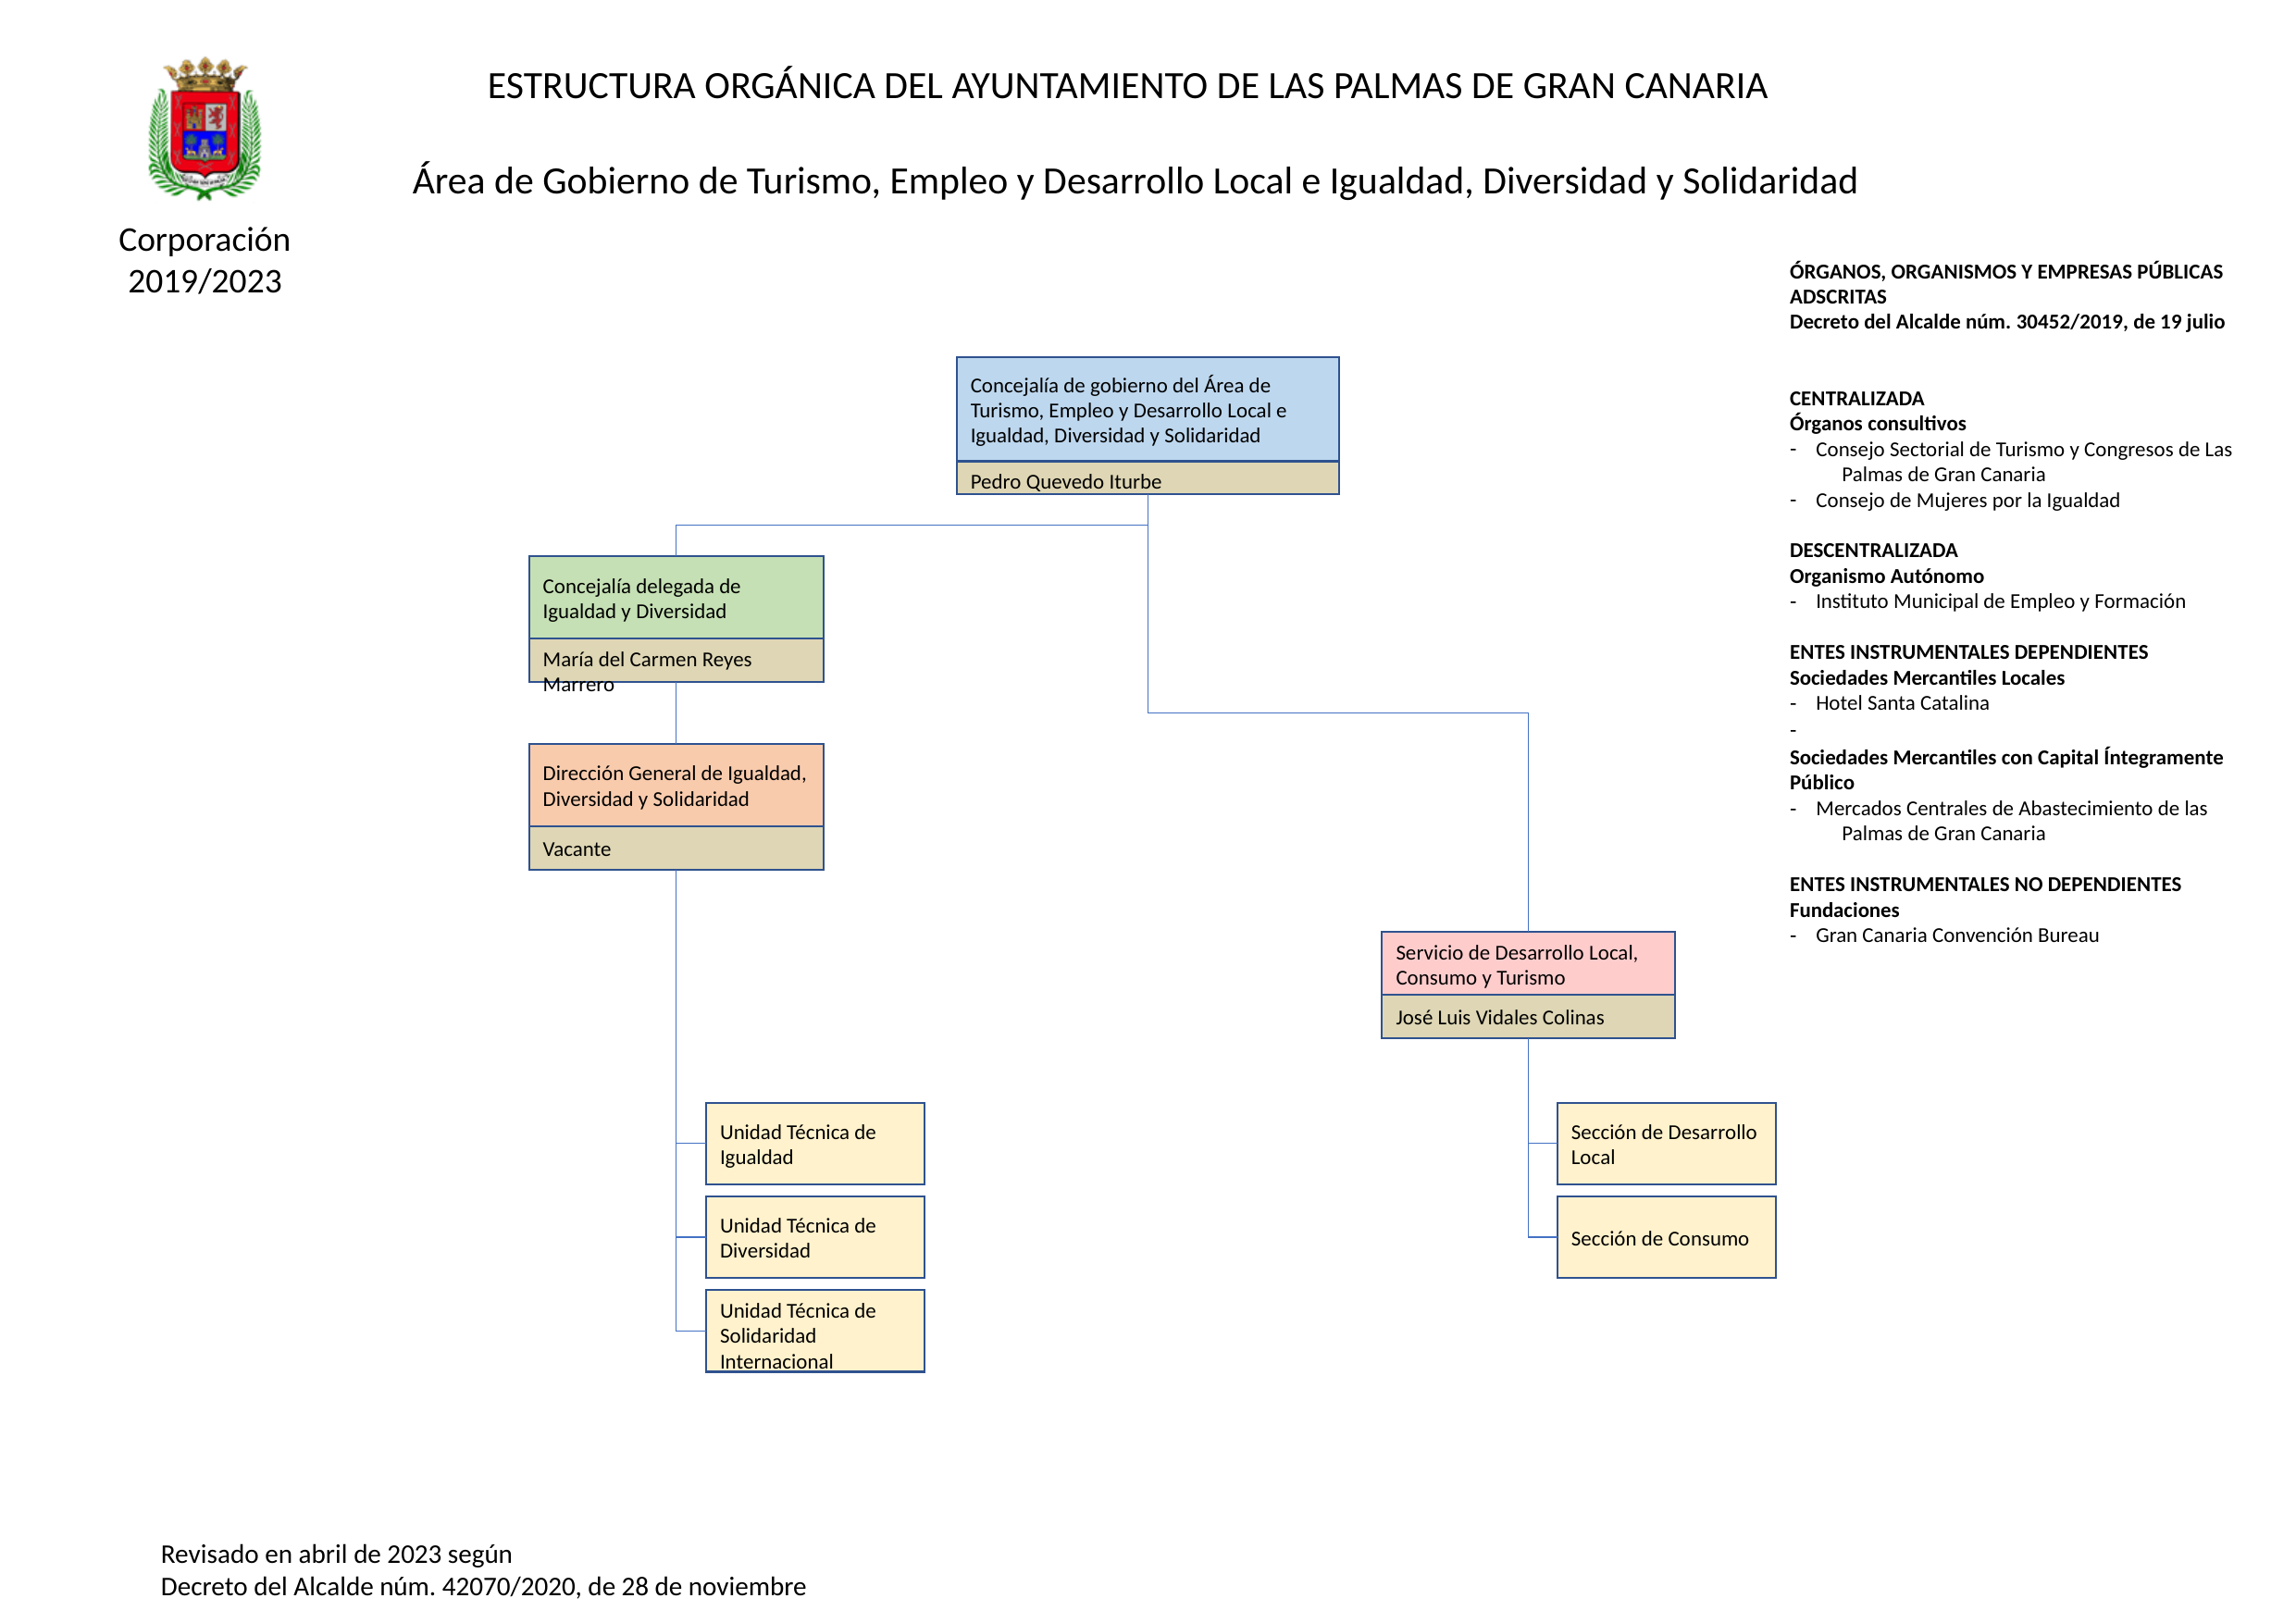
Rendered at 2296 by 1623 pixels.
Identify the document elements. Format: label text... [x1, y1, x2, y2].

text_box Unidad Técnica de Solidaridad Internacional [706, 1290, 925, 1372]
text_box Sección de Desarrollo Local [1558, 1103, 1776, 1184]
text_box Servicio de Desarrollo Local, Consumo y Turismo [1382, 932, 1675, 995]
text_box Dirección General de Igualdad, Diversidad y Solidaridad [529, 744, 824, 826]
text_box Corporación 2019/2023 [82, 209, 328, 308]
text_box María del Carmen Reyes Marrero [529, 638, 824, 682]
text_box Concejalía de gobierno del Área de Turismo, Empleo y Desarrollo Local e Igualdad, Diversidad y Solidaridad [957, 357, 1339, 461]
text_box Sección de Consumo [1558, 1196, 1776, 1278]
text_box Revisado en abril de 2023 según Decreto del Alcalde núm. 42070/2020, de 28 de noviembre [146, 1529, 1339, 1609]
text_box ÓRGANOS, ORGANISMOS Y EMPRESAS PÚBLICAS ADSCRITAS Decreto del Alcalde núm. 30452/2019, de 19 julio CENTRALIZADA Órganos consultivos Consejo Sectorial de Turismo y Congresos de Las Palmas de Gran Canaria Consejo de Mujeres por la Igualdad DESCENTRALIZADA Organismo Autónomo Instituto Municipal de Empleo y Formación ENTES INSTRUMENTALES DEPENDIENTES Sociedades Mercantiles Locales Hotel Santa Catalina Sociedades Mercantiles con Capital Íntegramente Público Mercados Centrales de Abastecimiento de las Palmas de Gran Canaria ENTES INSTRUMENTALES NO DEPENDIENTES Fundaciones Gran Canaria Convención Bureau [1776, 250, 2256, 959]
text_box Vacante [529, 826, 824, 870]
text_box José Luis Vidales Colinas [1382, 995, 1675, 1038]
text_box Unidad Técnica de Diversidad [706, 1196, 925, 1278]
text_box ESTRUCTURA ORGÁNICA DEL AYUNTAMIENTO DE LAS PALMAS DE GRAN CANARIA [473, 53, 1822, 114]
text_box Área de Gobierno de Turismo, Empleo y Desarrollo Local e Igualdad, Diversidad y Solidaridad [398, 147, 1886, 209]
picture [146, 53, 263, 204]
text_box Concejalía delegada de Igualdad y Diversidad [529, 556, 824, 638]
text_box Unidad Técnica de Igualdad [706, 1103, 925, 1184]
text_box Pedro Quevedo Iturbe [957, 461, 1339, 494]
